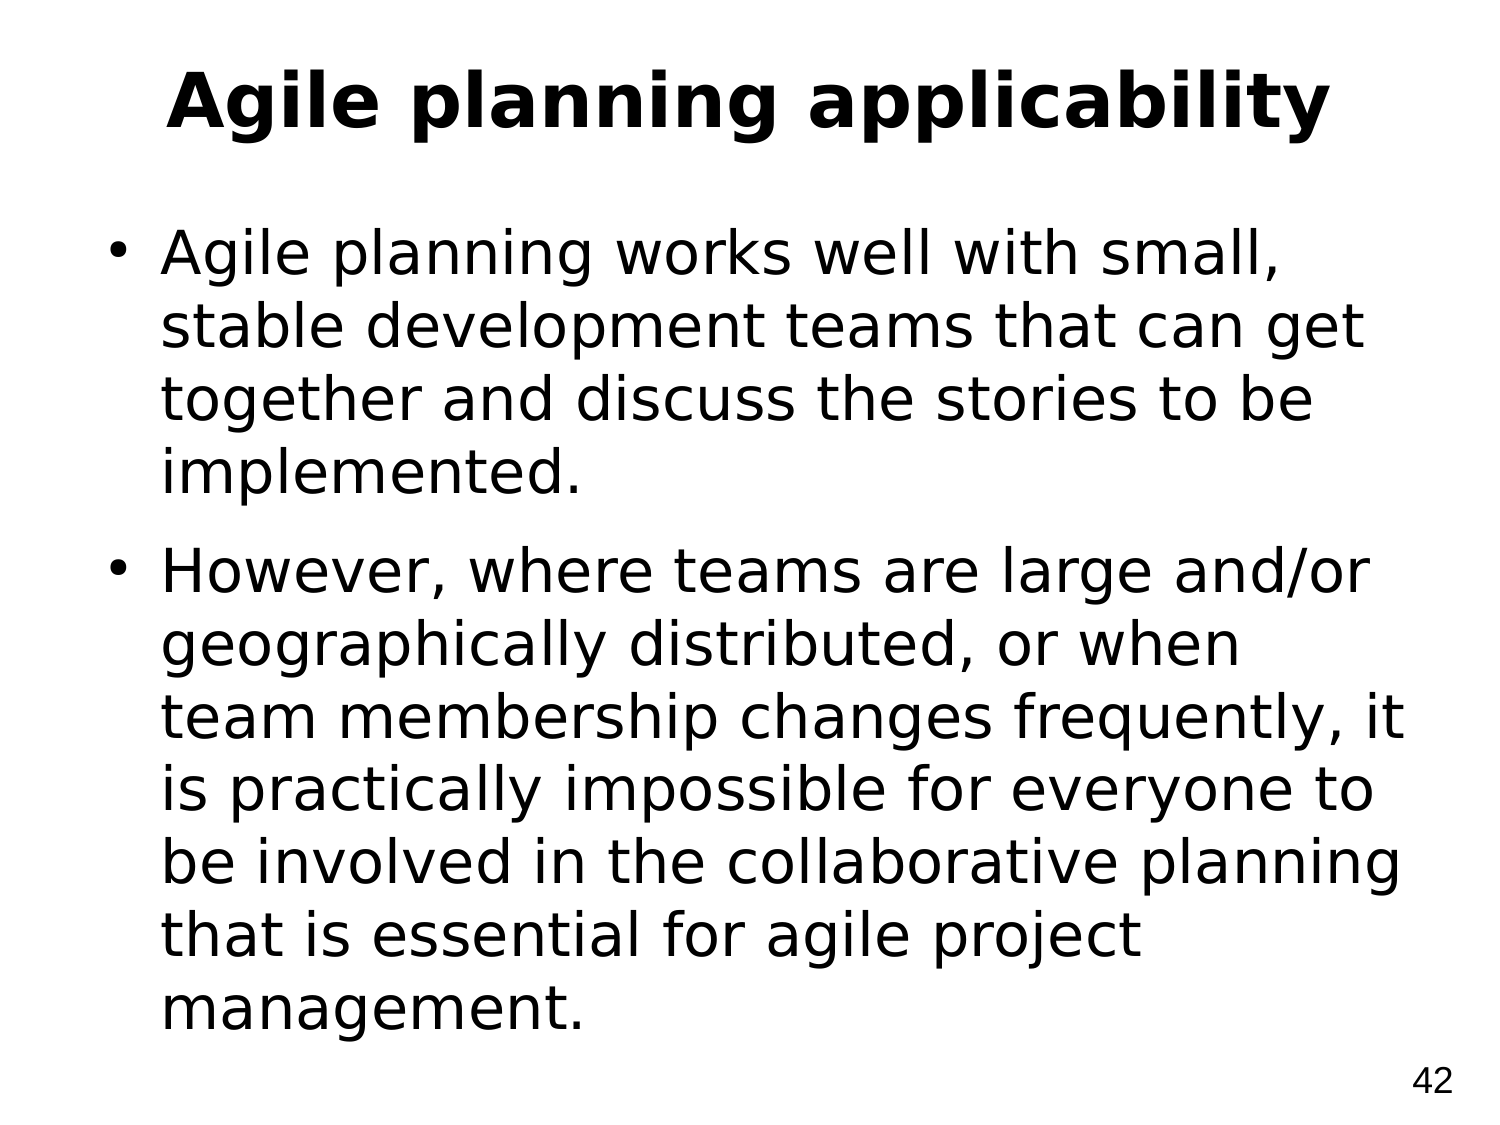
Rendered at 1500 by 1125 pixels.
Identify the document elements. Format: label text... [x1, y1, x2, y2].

title Agile planning applicability [75, 44, 1425, 177]
list Agile planning works well with small, stable development teams that can get together and discuss the stories to be implemented. However, where teams are large and/or geographically distributed, or when team membership changes frequently, it is practically impossible for everyone to be involved in the collaborative planning that is essential for agile project management. [75, 206, 1425, 1093]
